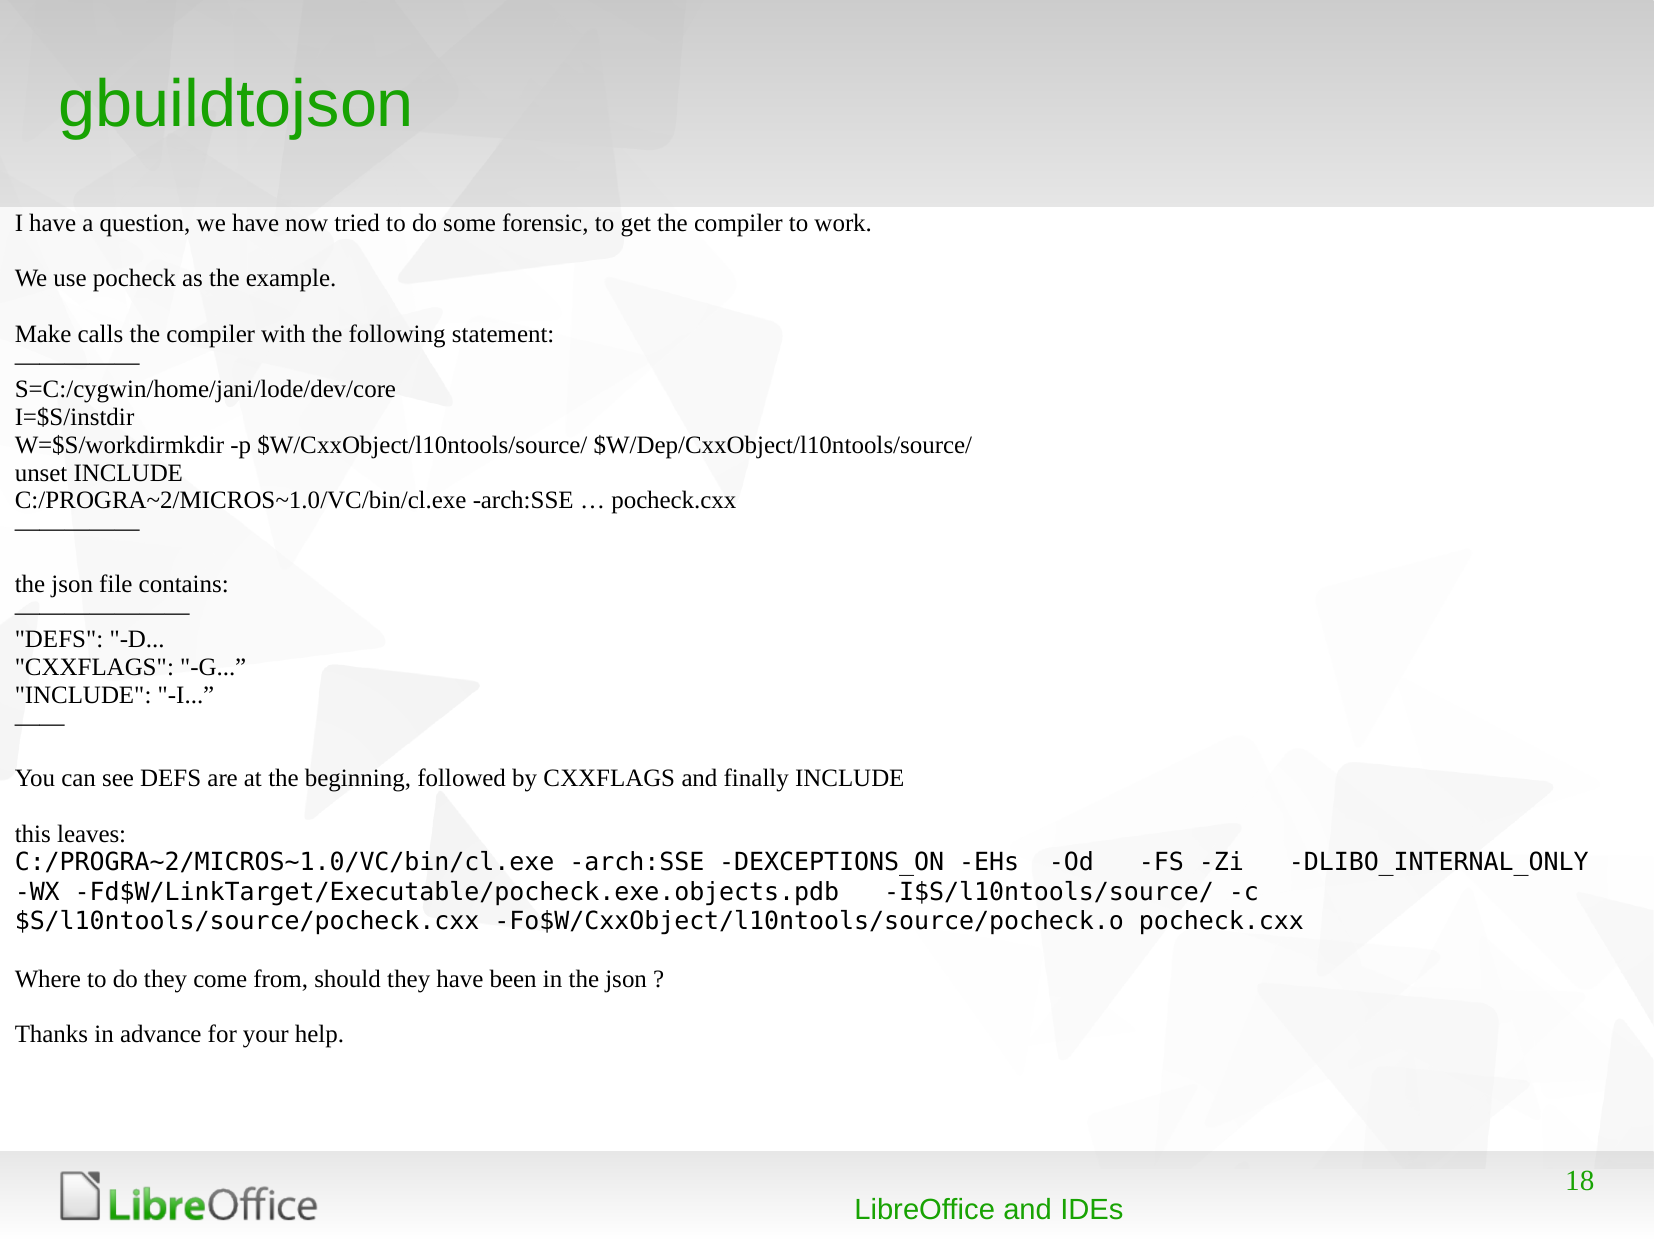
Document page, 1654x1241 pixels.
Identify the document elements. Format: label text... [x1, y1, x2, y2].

picture [915, 548, 1654, 1169]
picture [41, 1152, 337, 1240]
title gbuildtojson [59, 29, 1595, 178]
text_box I have a question, we have now tried to do some forensic, to get the compiler to work. We use pocheck as the example. Make calls the compiler with the following statement: ————— S=C:/cygwin/home/jani/lode/dev/core I=$S/instdir W=$S/workdirmkdir -p $W/CxxObject/l10ntools/source/ $W/Dep/CxxObject/l10ntools/source/ unset INCLUDE C:/PROGRA~2/MICROS~1.0/VC/bin/cl.exe -arch:SSE … pocheck.cxx ————— the json file contains: ——————— "DEFS": "-D... "CXXFLAGS": "-G...” "INCLUDE": "-I...” —— You can see DEFS are at the beginning, followed by CXXFLAGS and finally INCLUDE this leaves: C:/PROGRA~2/MICROS~1.0/VC/bin/cl.exe -arch:SSE -DEXCEPTIONS_ON -EHs -Od -FS -Zi -DLIBO_INTERNAL_ONLY -WX -Fd$W/LinkTarget/Executable/pocheck.exe.objects.pdb -I$S/l10ntools/source/ -c $S/l10ntools/source/pocheck.cxx -Fo$W/CxxObject/l10ntools/source/pocheck.o pocheck.cxx Where to do they come from, should they have been in the json ? Thanks in advance for your help. [0, 201, 1635, 1048]
picture [0, 0, 783, 201]
